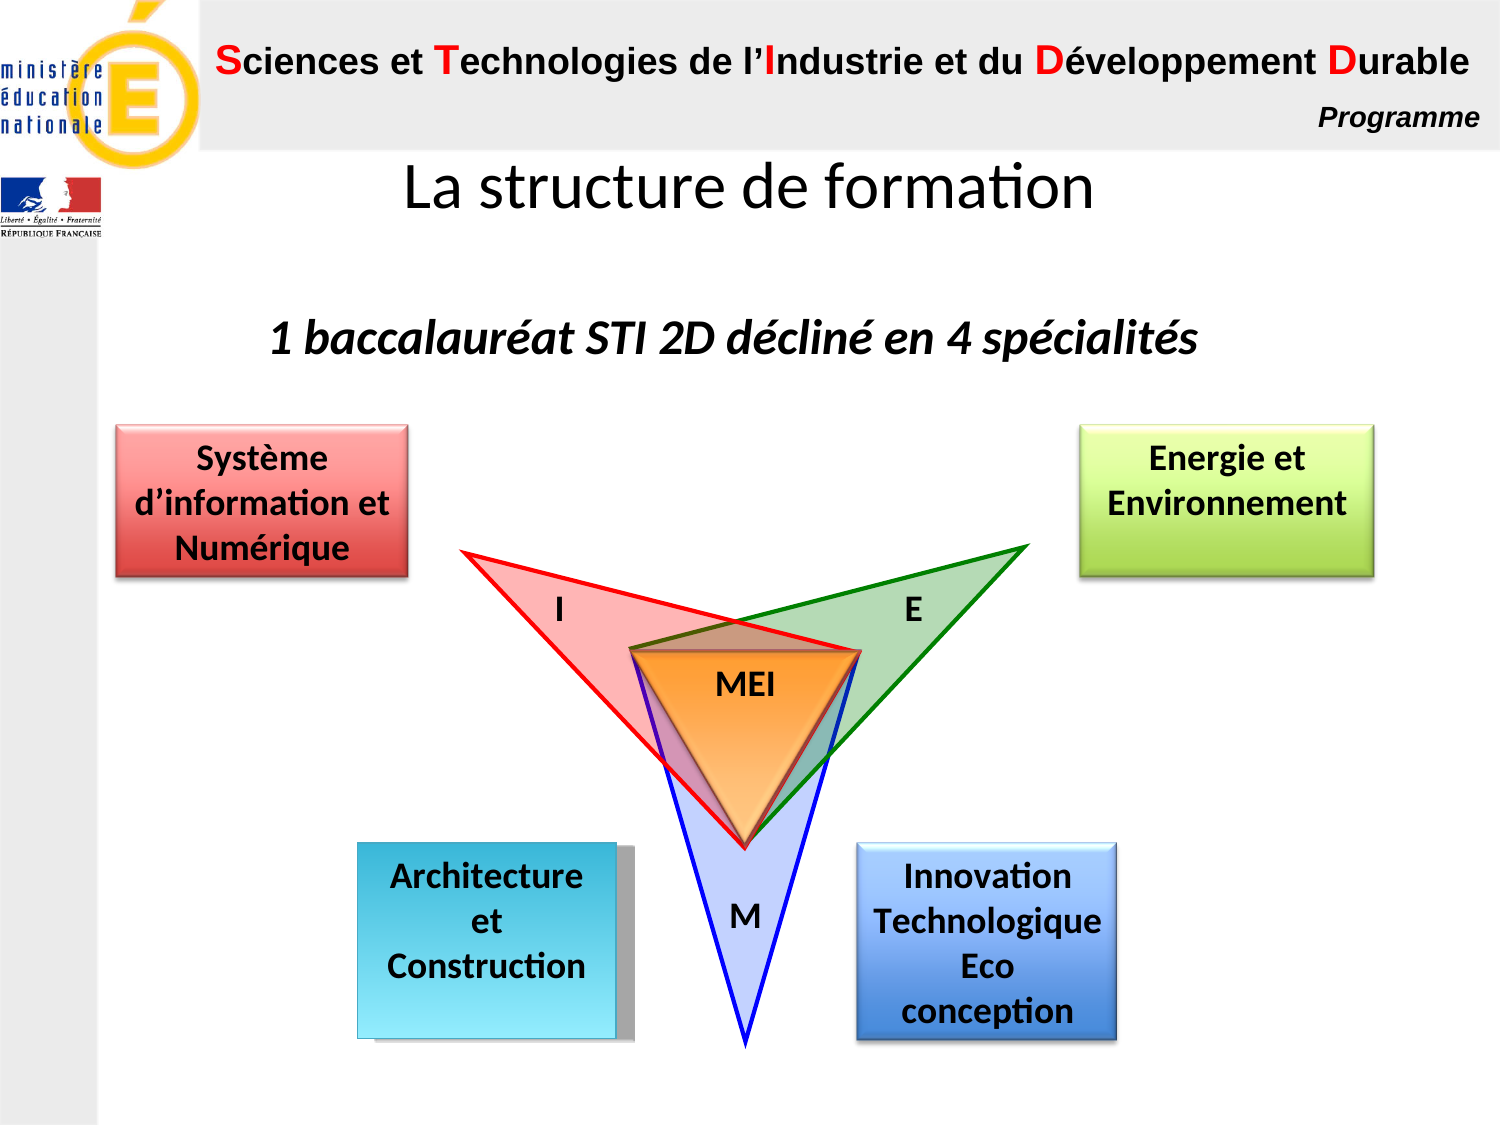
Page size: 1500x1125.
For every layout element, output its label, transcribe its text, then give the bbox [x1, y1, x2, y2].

text_box MEI [632, 651, 859, 713]
text_box 1 baccalauréat STI 2D décliné en 4 spécialités [110, 297, 1367, 373]
picture [102, 415, 429, 590]
text_box [691, 857, 800, 883]
text_box Système d’information et Numérique [116, 425, 409, 576]
text_box [465, 553, 556, 576]
text_box Energie et Environnement [1081, 425, 1373, 576]
picture [621, 646, 1138, 1053]
text_box [911, 547, 1025, 576]
text_box I [486, 576, 633, 638]
title La structure de formation [75, 128, 1426, 235]
text_box [717, 944, 774, 1042]
picture [1071, 415, 1383, 590]
text_box M [632, 883, 841, 944]
text_box E [823, 576, 1005, 638]
picture [0, 0, 198, 235]
text_box [545, 595, 939, 718]
text_box Innovation Technologique Eco conception [858, 842, 1118, 1039]
text_box Architecture et Construction [357, 842, 617, 1039]
